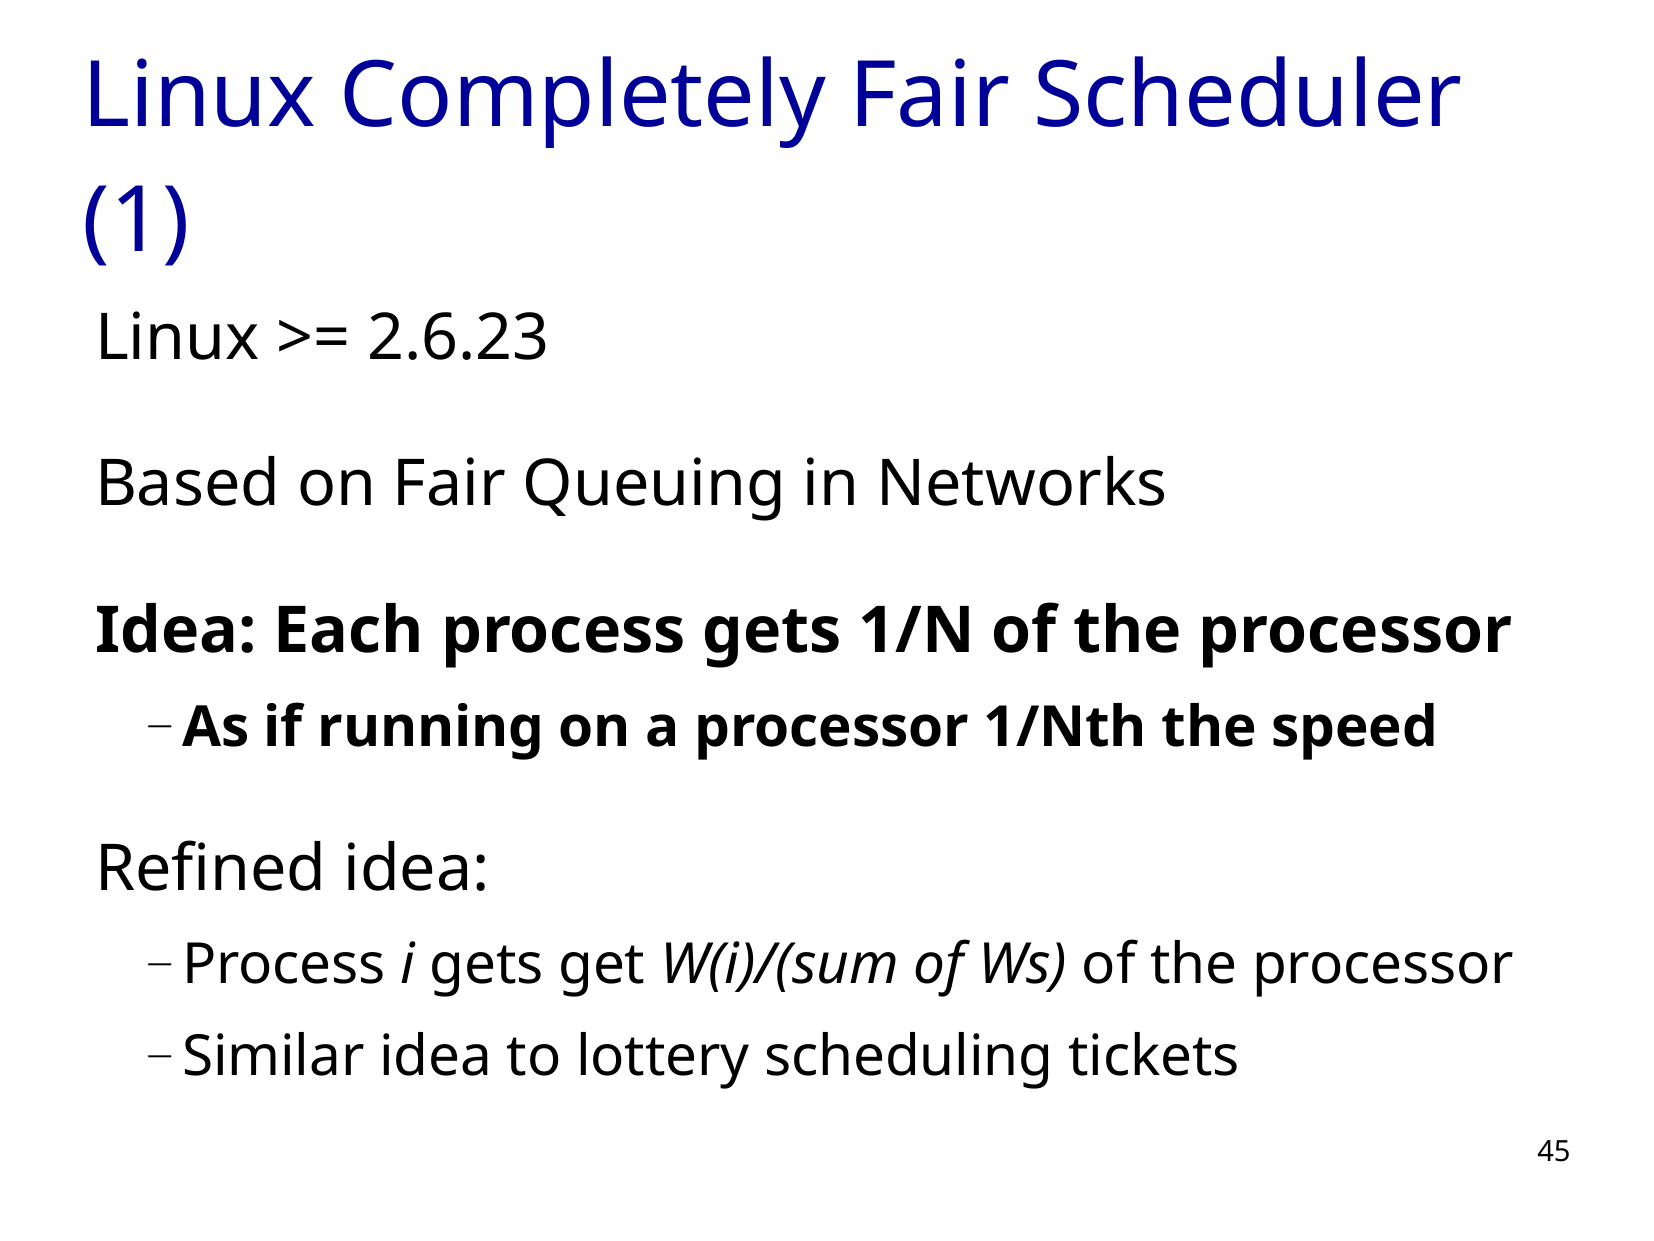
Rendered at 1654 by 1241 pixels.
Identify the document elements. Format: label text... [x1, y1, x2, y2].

list Linux >= 2.6.23 Based on Fair Queuing in Networks Idea: Each process gets 1/N of the processor As if running on a processor 1/Nth the speed Refined idea: Process i gets get W(i)/(sum of Ws) of the processor Similar idea to lottery scheduling tickets [60, 290, 1571, 1096]
title Linux Completely Fair Scheduler (1) [82, 49, 1571, 257]
